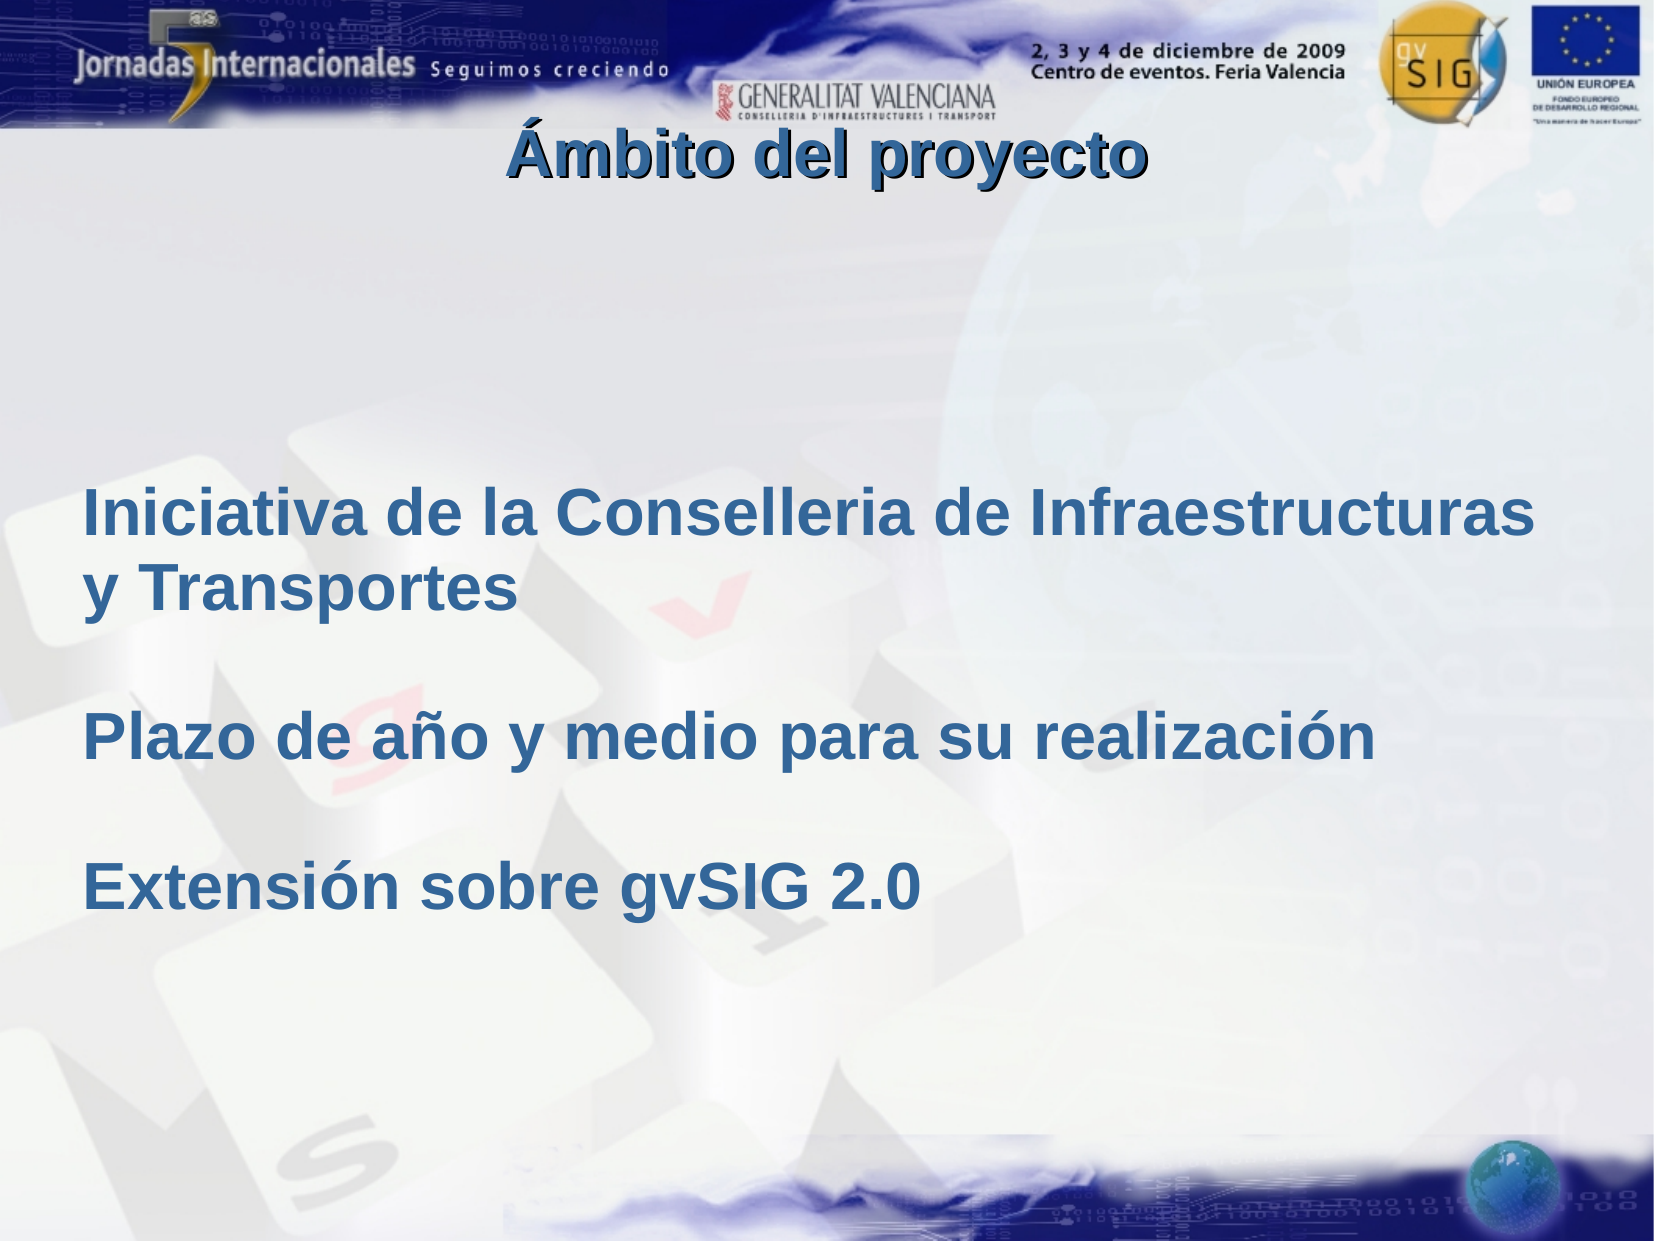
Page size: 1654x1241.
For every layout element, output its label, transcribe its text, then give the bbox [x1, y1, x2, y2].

title Ámbito del proyecto [82, 56, 1571, 250]
subtitle Iniciativa de la Conselleria de Infraestructuras y Transportes Plazo de año y medio para su realización Extensión sobre gvSIG 2.0 [82, 297, 1571, 1102]
picture [0, 0, 1654, 1241]
